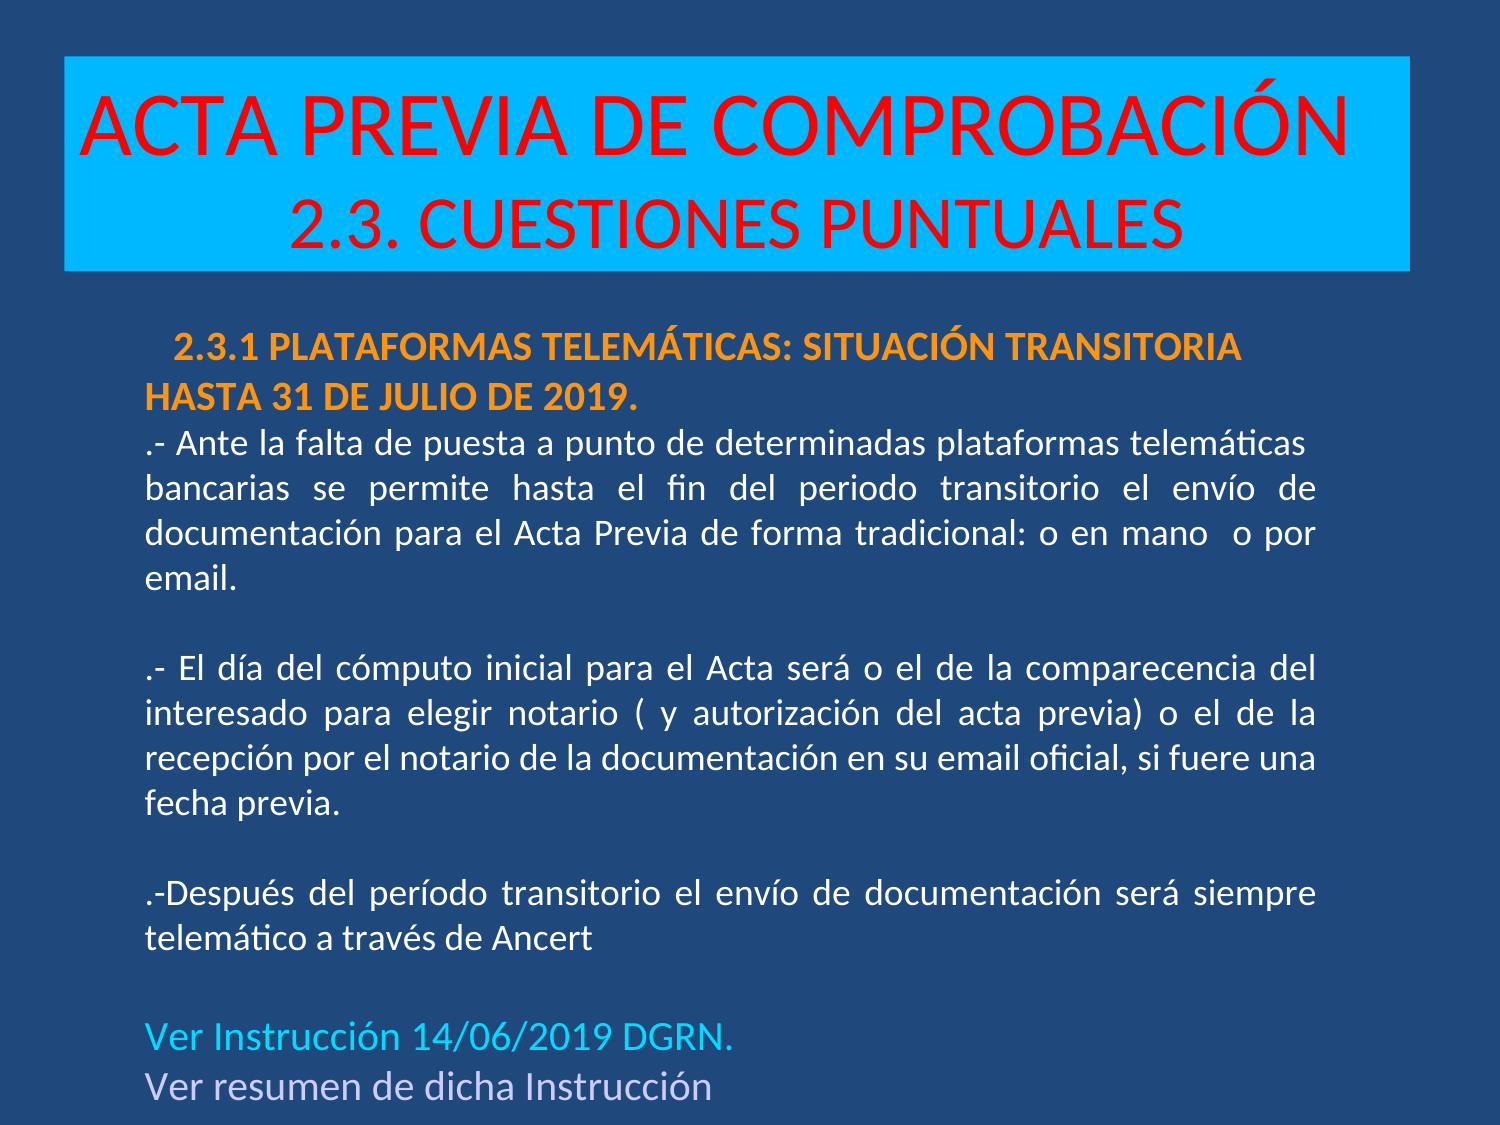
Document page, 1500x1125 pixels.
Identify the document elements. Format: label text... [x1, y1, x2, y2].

text_box ACTA PREVIA DE COMPROBACIÓN 2.3. CUESTIONES PUNTUALES [64, 56, 1410, 272]
text_box 2.3.1 PLATAFORMAS TELEMÁTICAS: SITUACIÓN TRANSITORIA HASTA 31 DE JULIO DE 2019. .- Ante la falta de puesta a punto de determinadas plataformas telemáticas bancarias se permite hasta el fin del periodo transitorio el envío de documentación para el Acta Previa de forma tradicional: o en mano o por email. .- El día del cómputo inicial para el Acta será o el de la comparecencia del interesado para elegir notario ( y autorización del acta previa) o el de la recepción por el notario de la documentación en su email oficial, si fuere una fecha previa. .-Después del período transitorio el envío de documentación será siempre telemático a través de Ancert Ver Instrucción 14/06/2019 DGRN. Ver resumen de dicha Instrucción [129, 310, 1333, 966]
